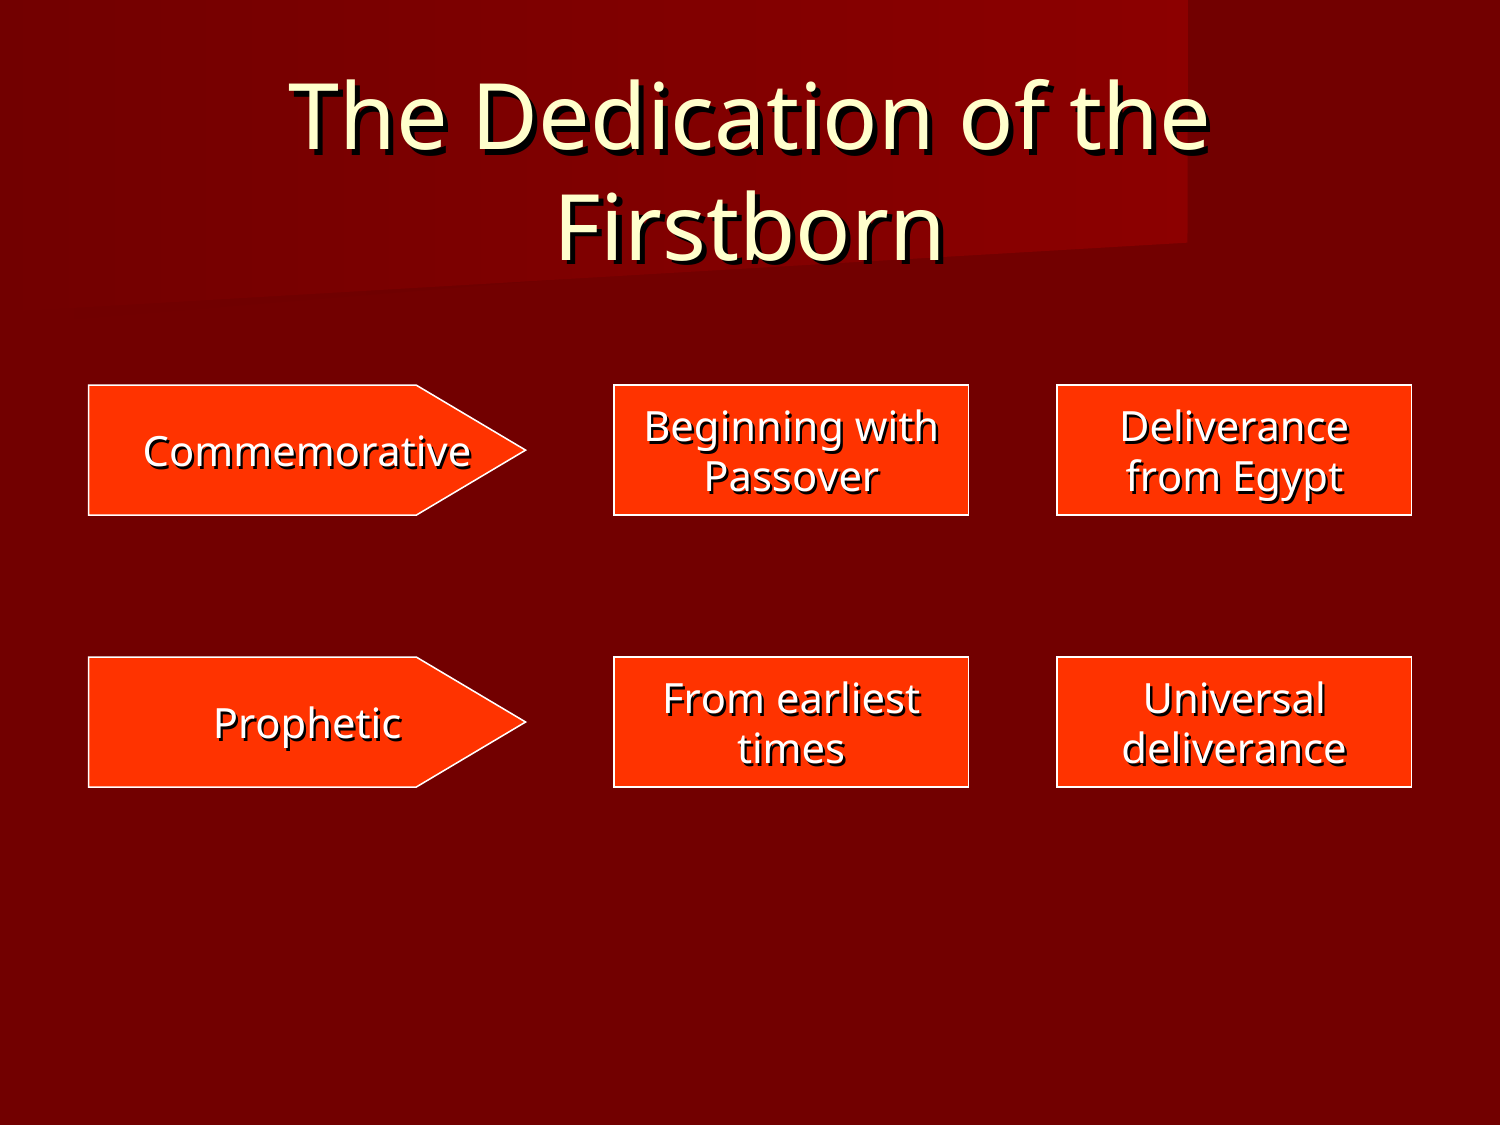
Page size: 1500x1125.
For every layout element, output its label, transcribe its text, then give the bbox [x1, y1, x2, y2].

text_box From earliest times [614, 657, 969, 787]
title The Dedication of the Firstborn [75, 50, 1426, 287]
text_box Beginning with Passover [614, 385, 969, 516]
text_box Universal deliverance [1057, 657, 1412, 787]
text_box Commemorative [88, 385, 526, 516]
text_box Deliverance from Egypt [1057, 385, 1412, 516]
text_box Prophetic [88, 657, 526, 788]
